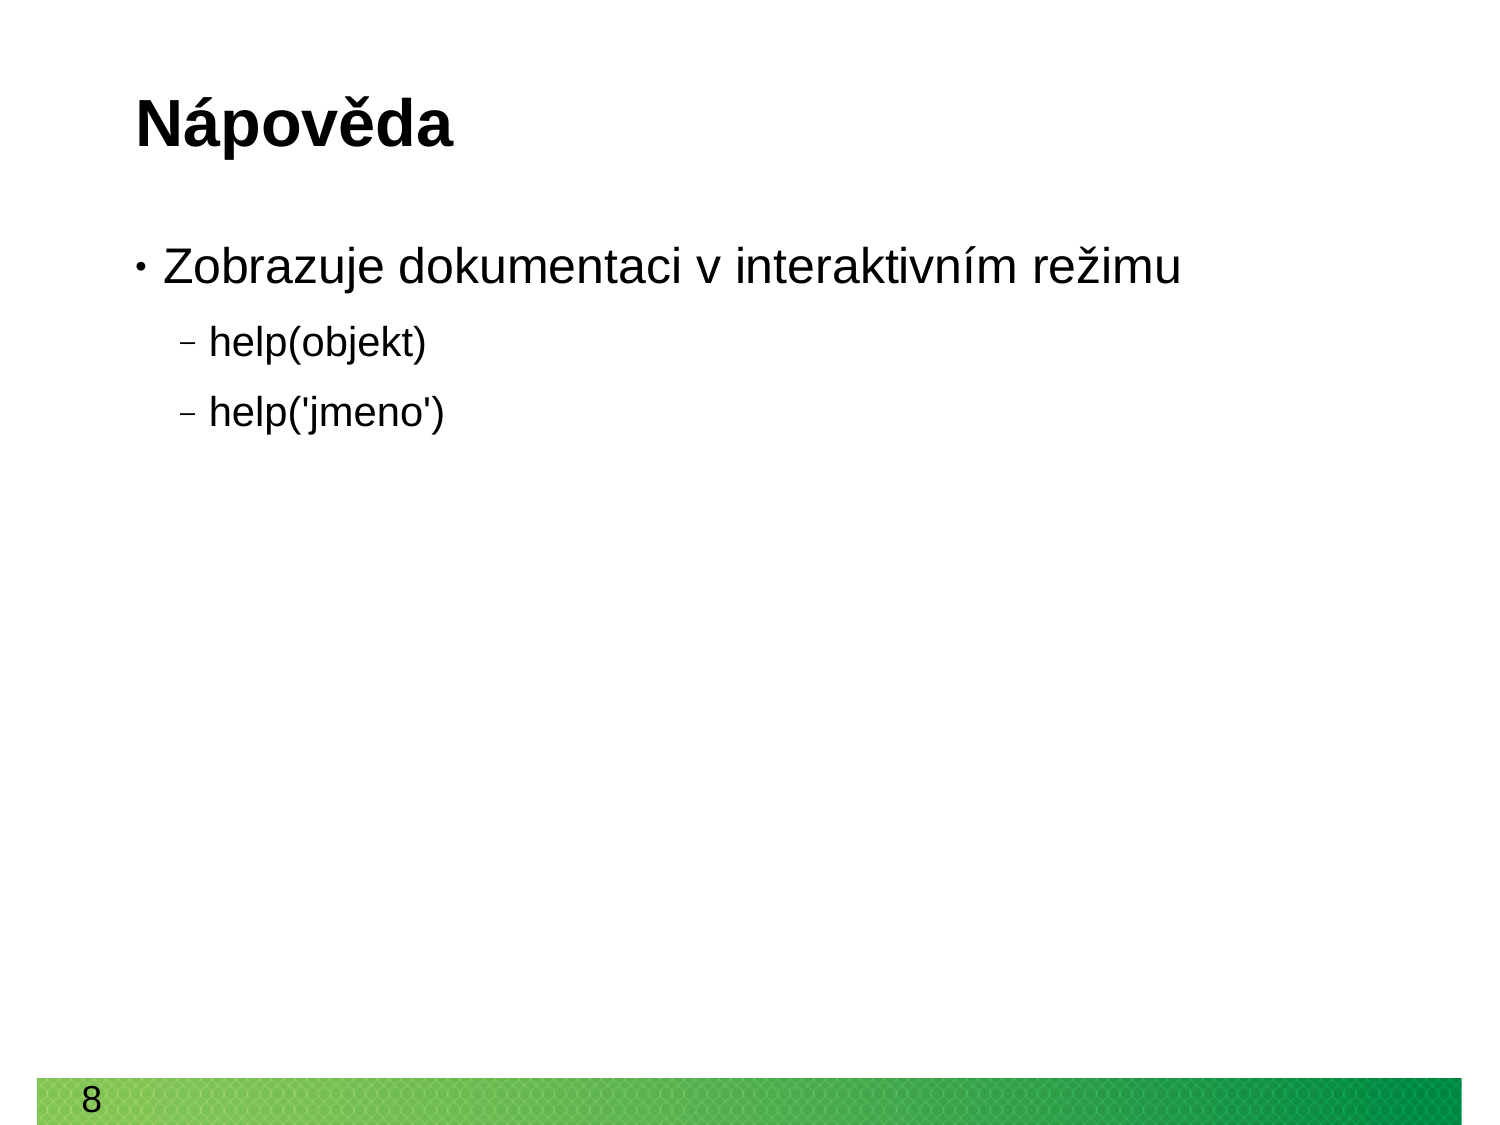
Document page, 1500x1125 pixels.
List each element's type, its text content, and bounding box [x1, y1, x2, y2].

list Zobrazuje dokumentaci v interaktivním režimu help(objekt) help('jmeno') [135, 238, 1372, 892]
picture [36, 1078, 1462, 1125]
title Nápověda [135, 41, 1372, 204]
